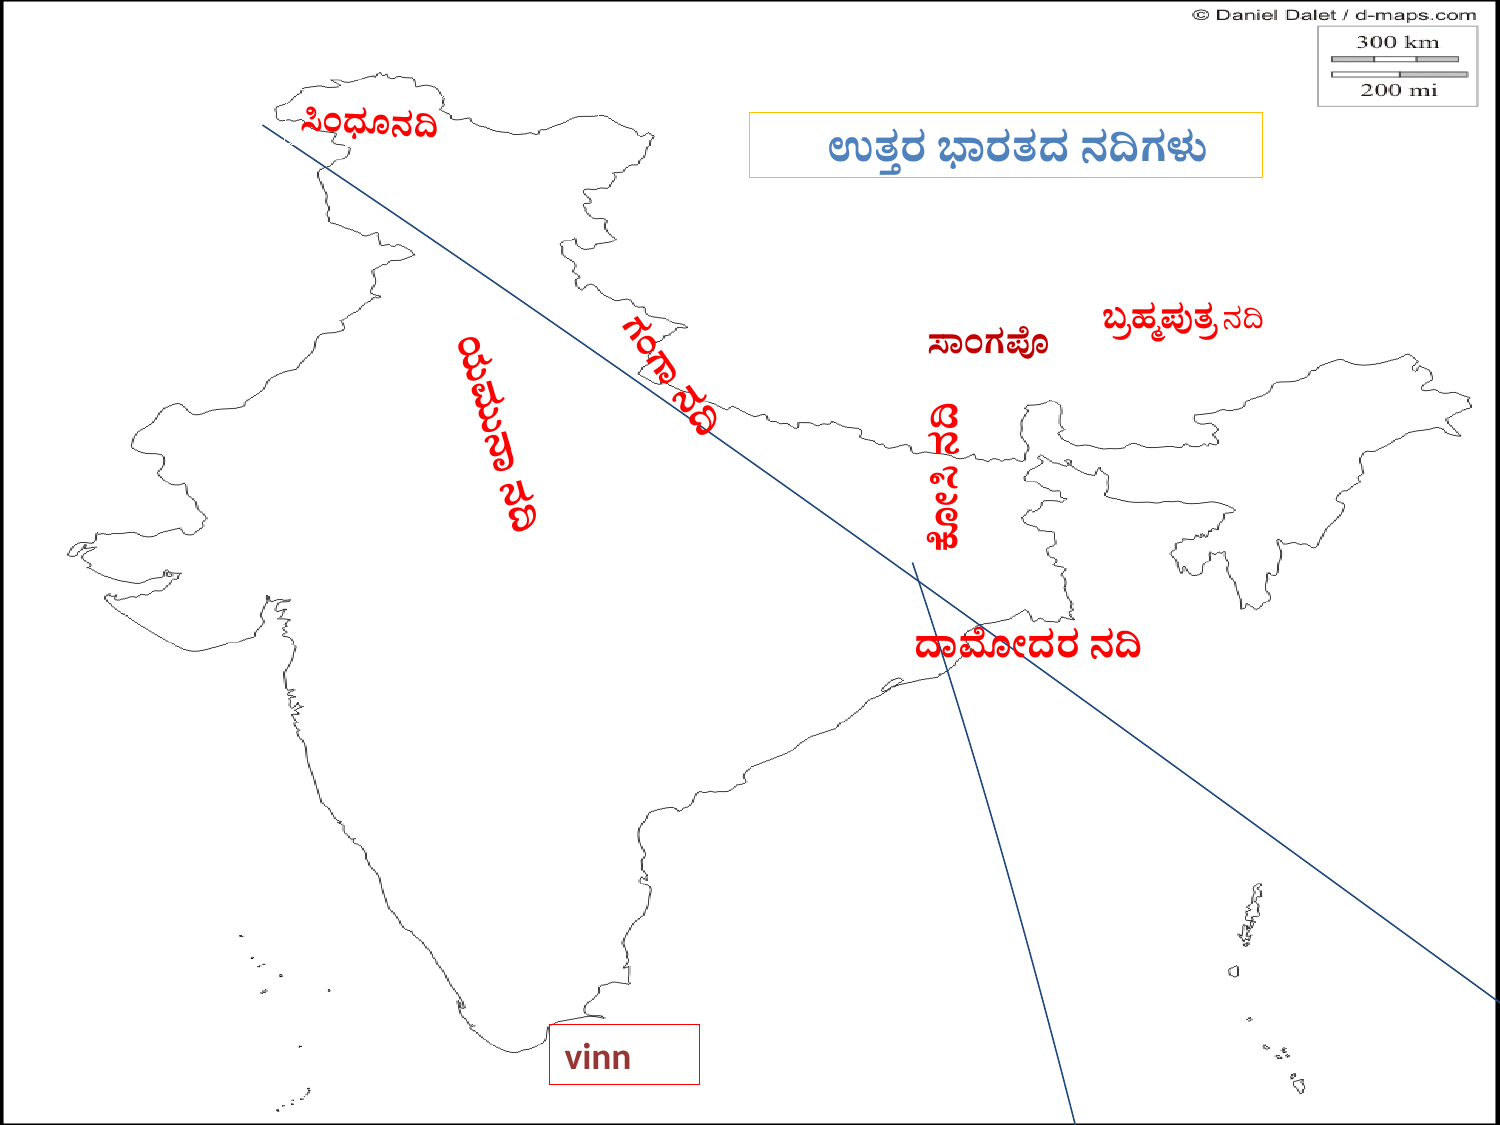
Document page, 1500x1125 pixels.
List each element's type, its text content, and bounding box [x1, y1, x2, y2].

text_box ದಾಮೋದರ ನದಿ [900, 612, 1238, 673]
text_box ಬ್ರಹ್ಮಪುತ್ರ ನದಿ [1087, 287, 1363, 343]
picture [0, 0, 1500, 1125]
text_box ಯಮುನಾ ನದಿ [438, 312, 566, 566]
text_box ಉತ್ತರ ಭಾರತದ ನದಿಗಳು [749, 112, 1263, 178]
text_box vinn [549, 1024, 700, 1085]
text_box ಸಿಂಧೂನದಿ [284, 88, 600, 160]
picture [950, 673, 1500, 1125]
picture [922, 586, 958, 612]
text_box ಸಾಂಗಪೊ [912, 312, 1100, 368]
text_box ಗಂಗಾ ನದಿ [600, 287, 773, 496]
text_box ಕೋಸಿ ನದಿ [912, 368, 973, 567]
